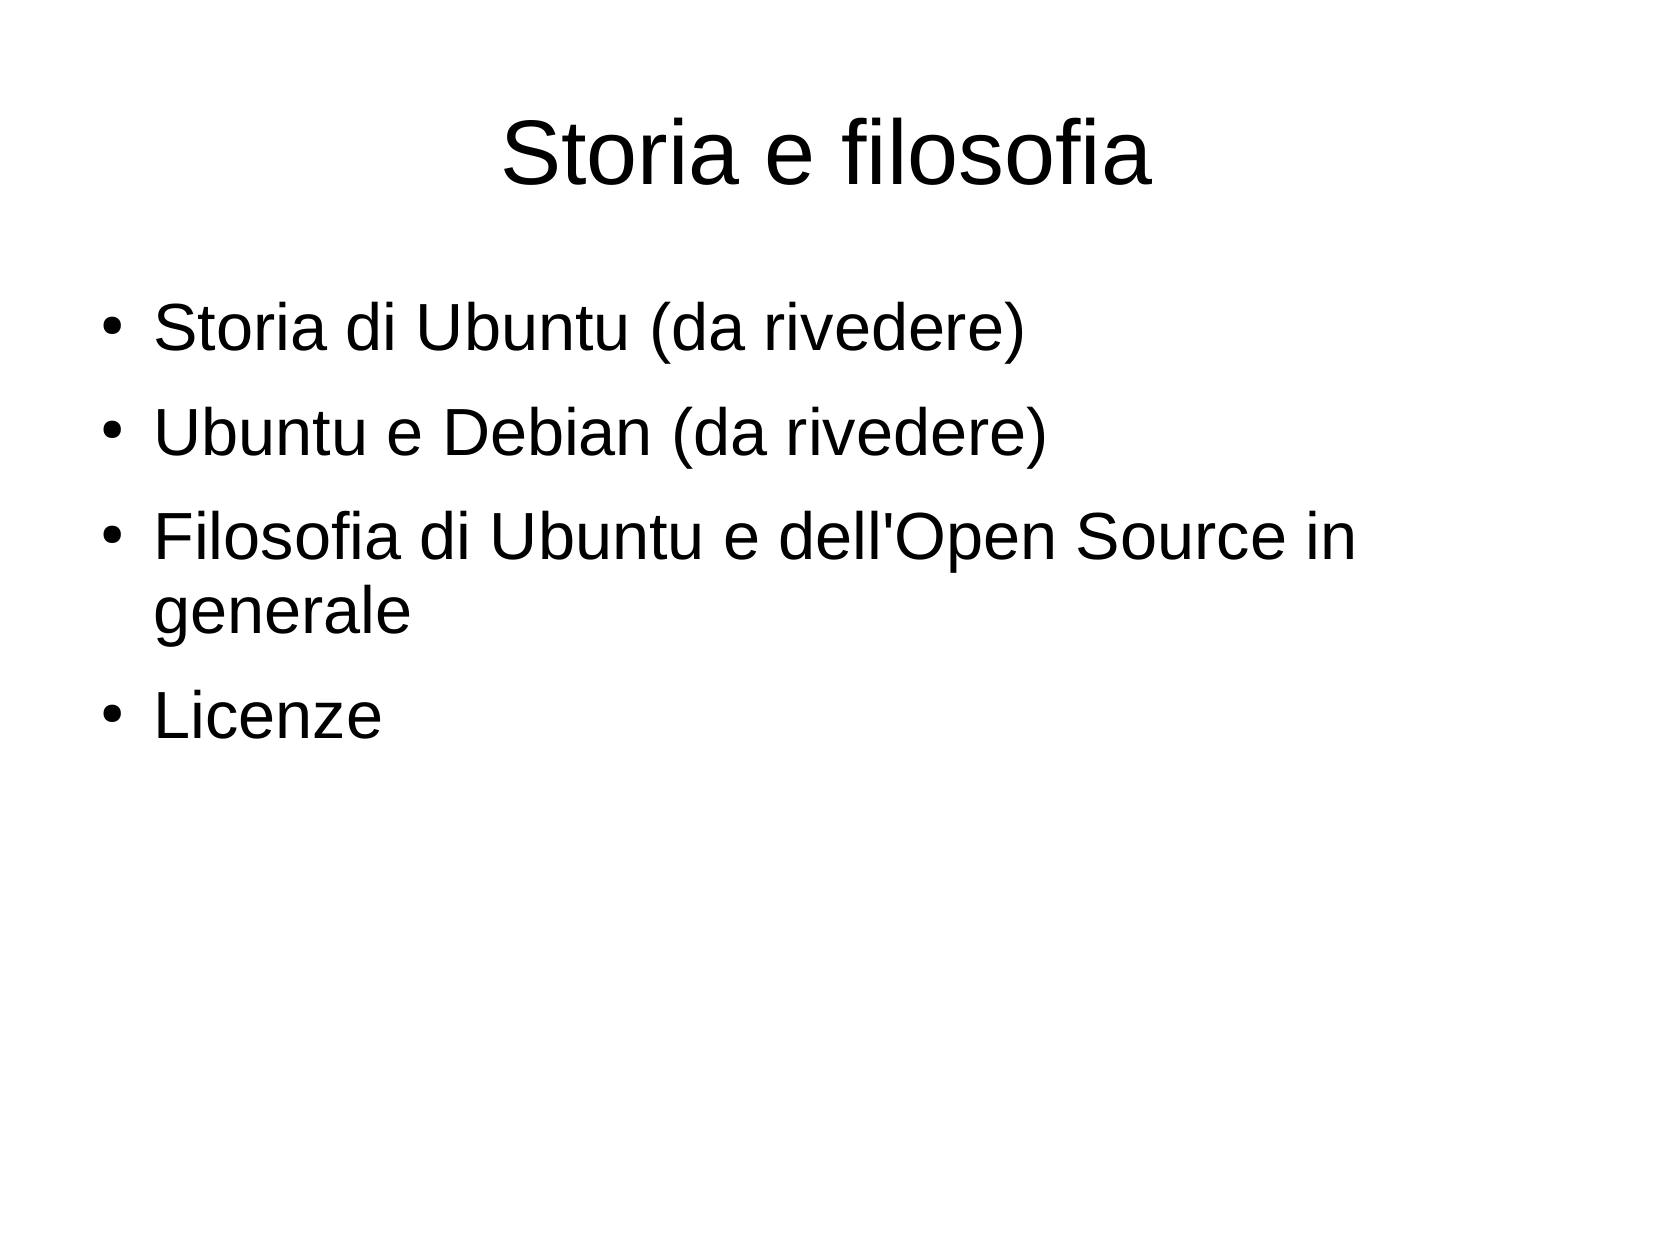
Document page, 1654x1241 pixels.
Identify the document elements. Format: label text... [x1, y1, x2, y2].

title Storia e filosofia [82, 49, 1571, 257]
list Storia di Ubuntu (da rivedere) Ubuntu e Debian (da rivedere) Filosofia di Ubuntu e dell'Open Source in generale Licenze [82, 290, 1571, 1109]
